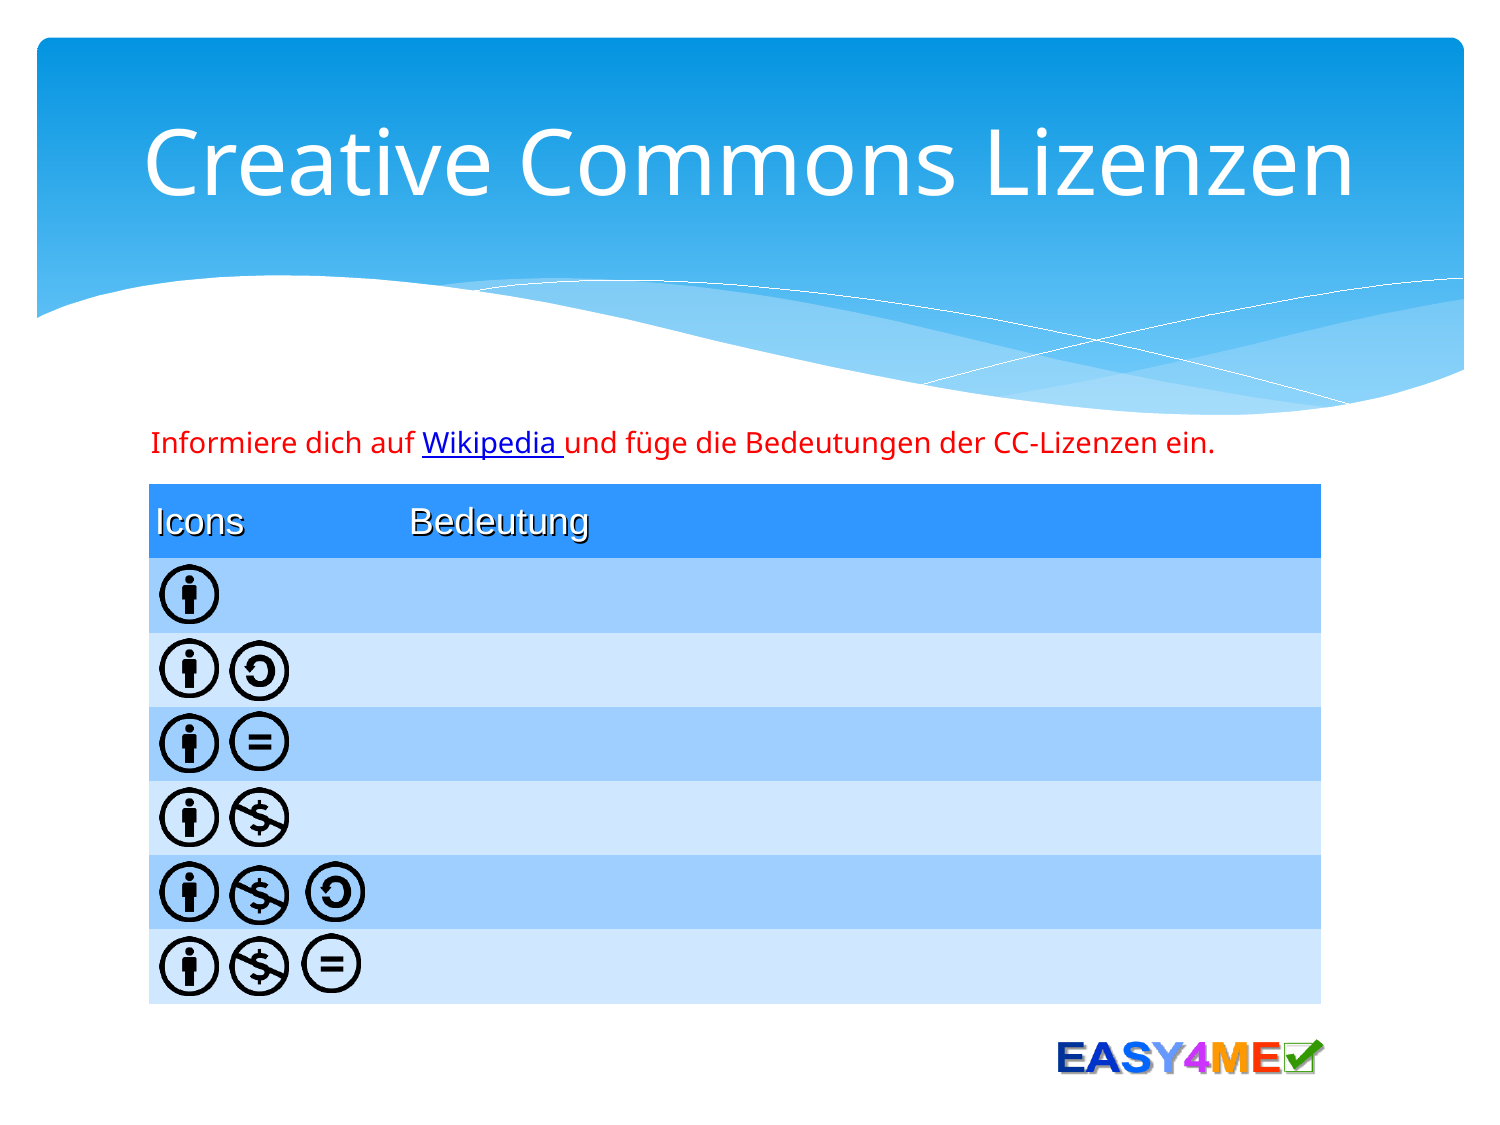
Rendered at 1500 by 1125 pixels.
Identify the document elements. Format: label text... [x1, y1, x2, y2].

table_cell [149, 929, 403, 1004]
title Creative Commons Lizenzen [75, 55, 1426, 262]
picture [1049, 1033, 1334, 1079]
table_header Icons [149, 484, 403, 558]
picture [159, 564, 219, 624]
table_cell [403, 855, 1321, 929]
picture [159, 713, 219, 773]
table_cell [403, 633, 1321, 707]
picture [229, 640, 289, 701]
picture [159, 936, 219, 996]
table_cell [149, 781, 403, 855]
table_cell [149, 855, 403, 929]
table_cell [403, 707, 1321, 781]
picture [301, 933, 361, 993]
picture [229, 787, 289, 847]
picture [305, 861, 365, 922]
table_cell [149, 707, 403, 781]
picture [159, 787, 219, 847]
picture [229, 865, 289, 925]
picture [159, 861, 219, 922]
table_cell [149, 558, 403, 633]
table_cell [403, 781, 1321, 855]
picture [229, 711, 289, 771]
picture [229, 936, 289, 996]
table_cell [149, 633, 403, 707]
table_header Bedeutung [403, 484, 1321, 558]
text_box Informiere dich auf Wikipedia und füge die Bedeutungen der CC-Lizenzen ein. [135, 417, 1388, 468]
table_cell [403, 558, 1321, 633]
table_cell [403, 929, 1321, 1004]
picture [159, 638, 219, 699]
